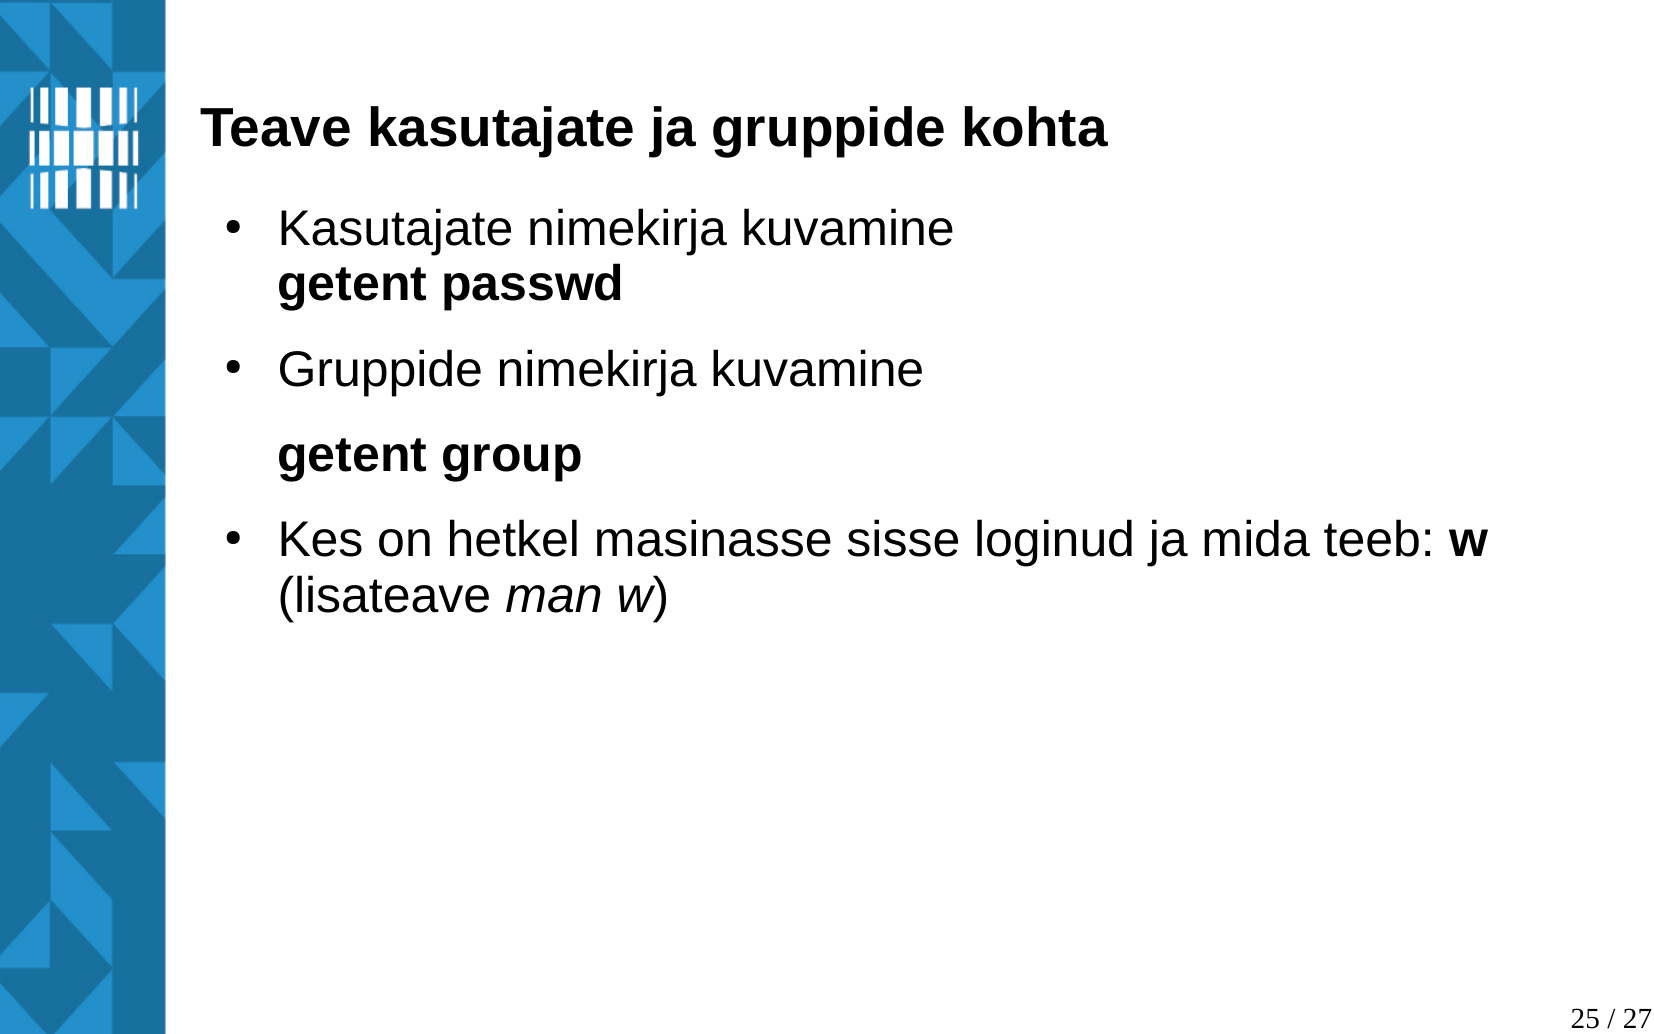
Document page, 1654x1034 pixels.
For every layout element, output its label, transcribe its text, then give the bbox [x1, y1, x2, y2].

list Kasutajate nimekirja kuvamine getent passwd Gruppide nimekirja kuvamine getent group Kes on hetkel masinasse sisse loginud ja mida teeb: w (lisateave man w) [206, 199, 1536, 709]
title Teave kasutajate ja gruppide kohta [200, 41, 1536, 214]
